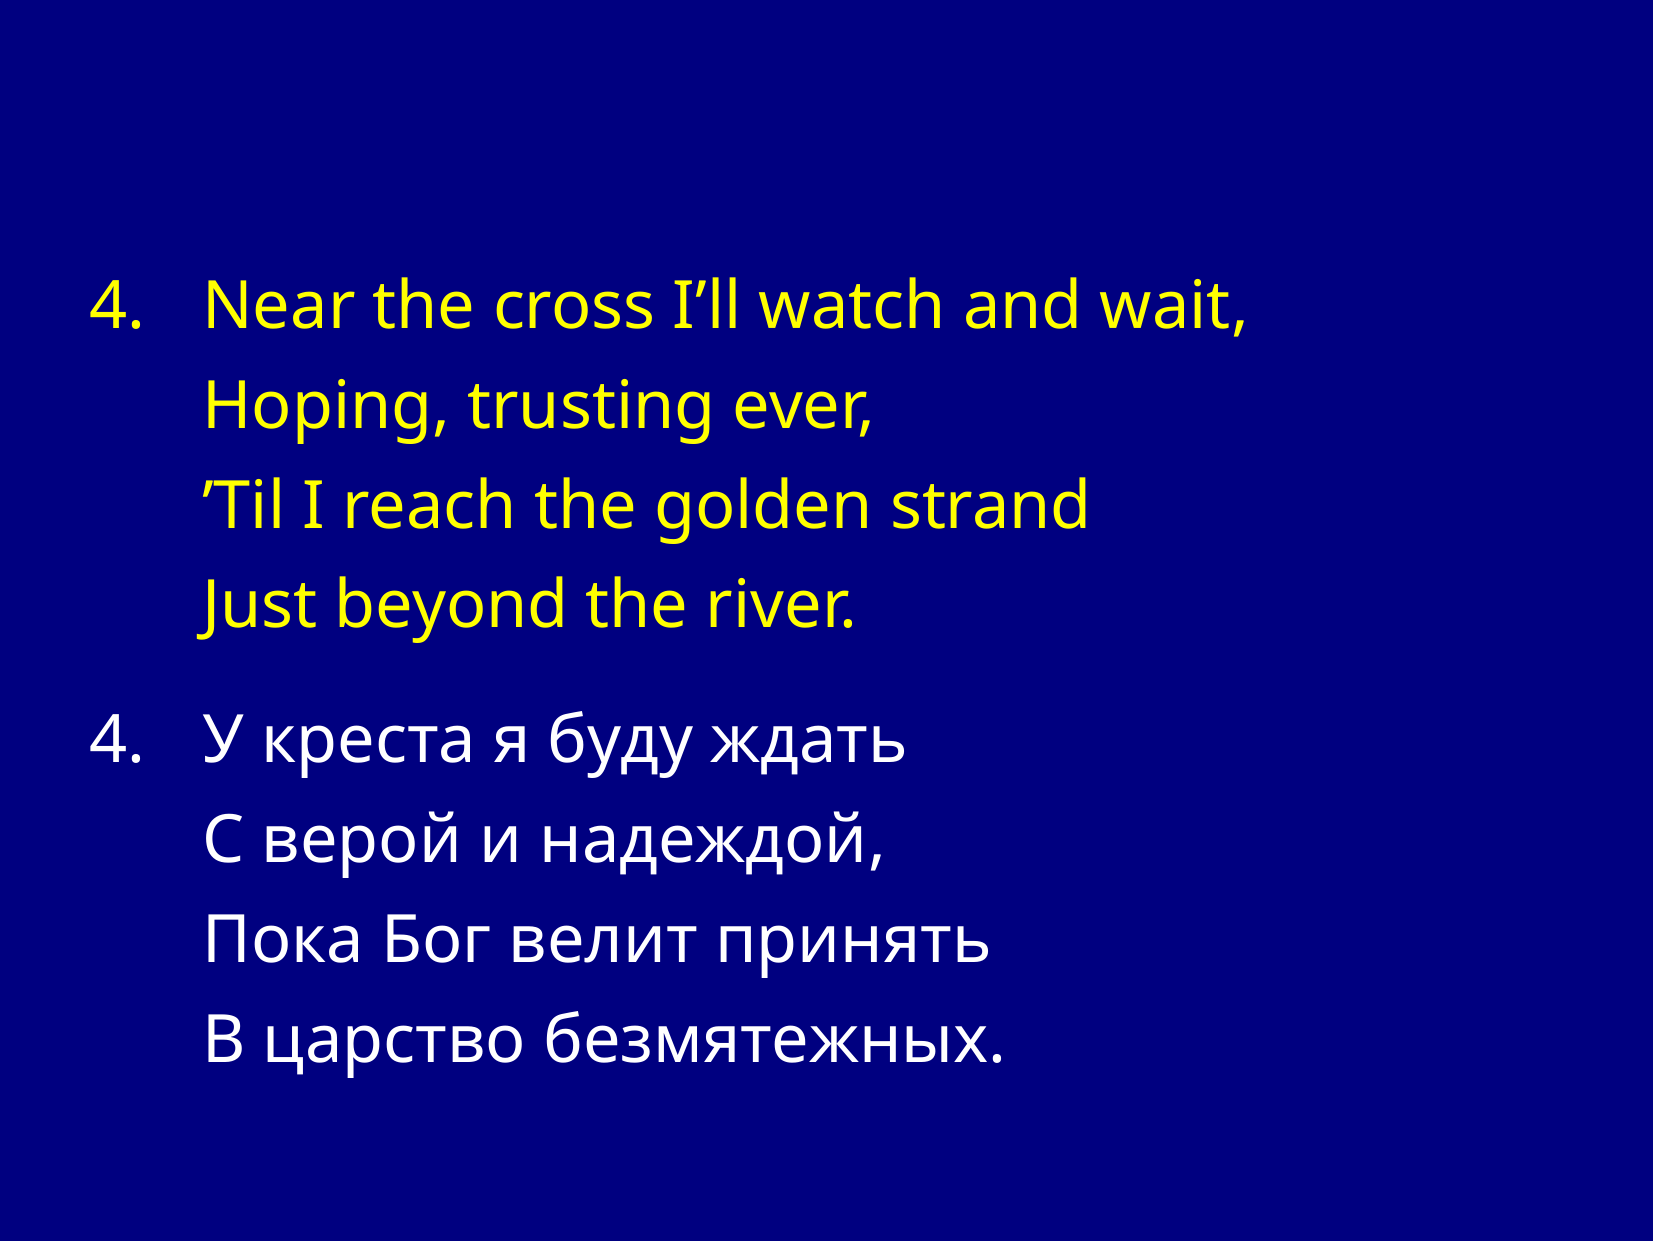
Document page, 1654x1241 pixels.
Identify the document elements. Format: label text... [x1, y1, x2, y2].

text_box 4. Near the cross I’ll watch and wait, Hoping, trusting ever, ’Til I reach the golden strand Just beyond the river. [75, 150, 1576, 638]
text_box 4. У креста я буду ждать С верой и надеждой, Пока Бог велит принять В царство безмятежных. [75, 675, 1576, 1163]
